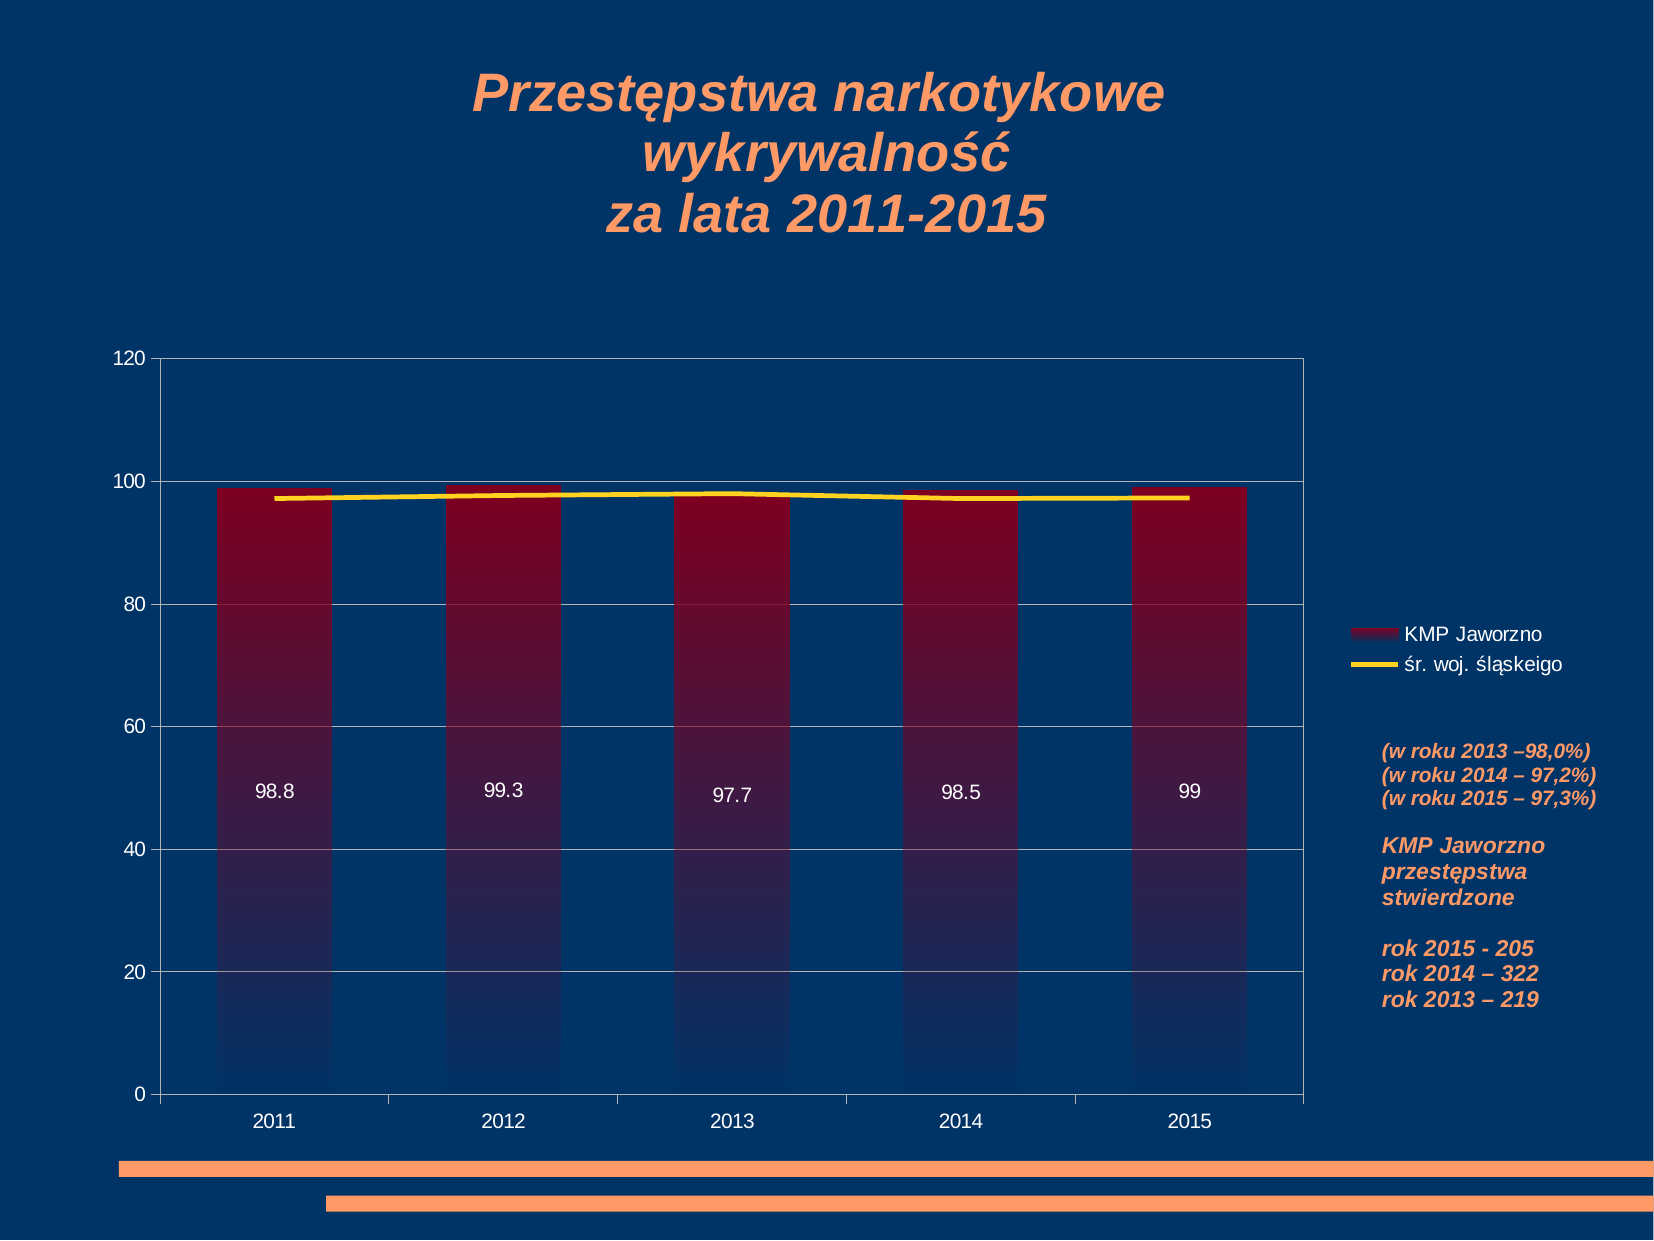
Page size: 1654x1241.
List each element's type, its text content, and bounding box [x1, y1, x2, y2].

title Przestępstwa narkotykowe wykrywalność za lata 2011-2015 [82, 49, 1571, 257]
chart [82, 330, 1571, 1150]
title (w roku 2013 –98,0%) (w roku 2014 – 97,2%) (w roku 2015 – 97,3%) KMP Jaworzno przestępstwa stwierdzone rok 2015 - 205 rok 2014 – 322 rok 2013 – 219 [1381, 732, 1619, 1020]
